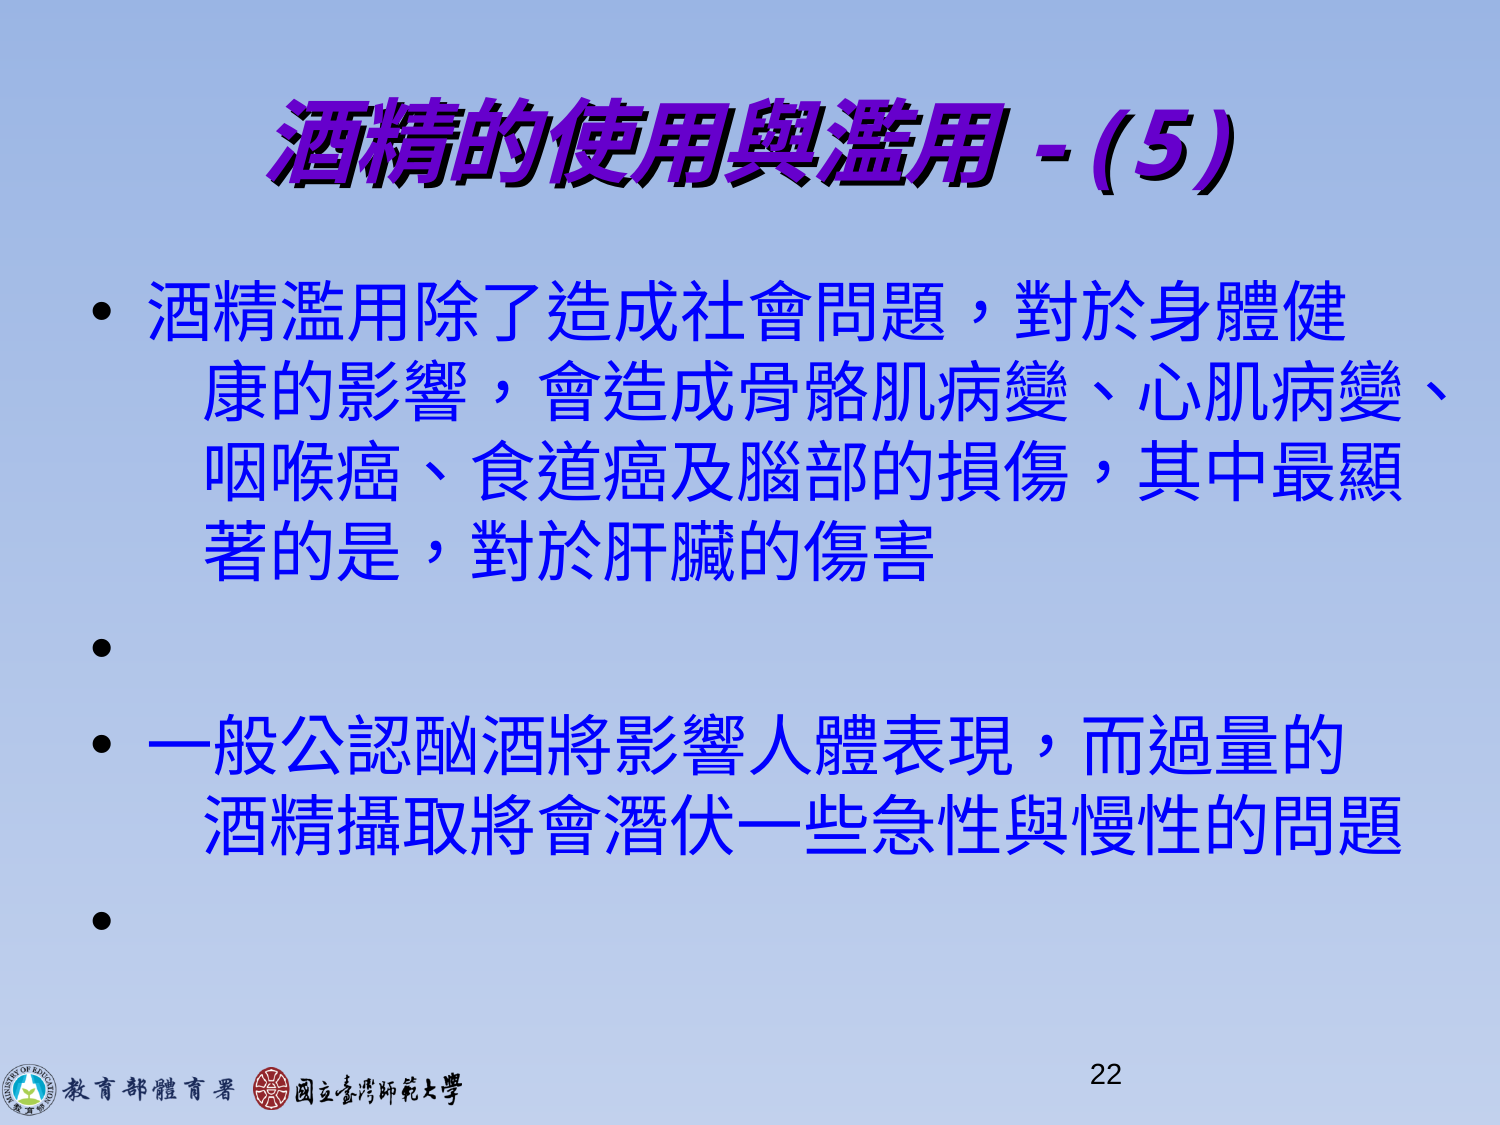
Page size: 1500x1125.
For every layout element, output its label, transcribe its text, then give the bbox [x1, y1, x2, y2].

text_box 22 [1074, 1042, 1426, 1103]
list 酒精濫用除了造成社會問題，對於身體健康的影響，會造成骨骼肌病變、心肌病變、咽喉癌、食道癌及腦部的損傷，其中最顯著的是，對於肝臟的傷害 一般公認酗酒將影響人體表現，而過量的酒精攝取將會潛伏一些急性與慢性的問題 [75, 262, 1426, 1005]
title 酒精的使用與濫用-(5) [75, 45, 1426, 233]
